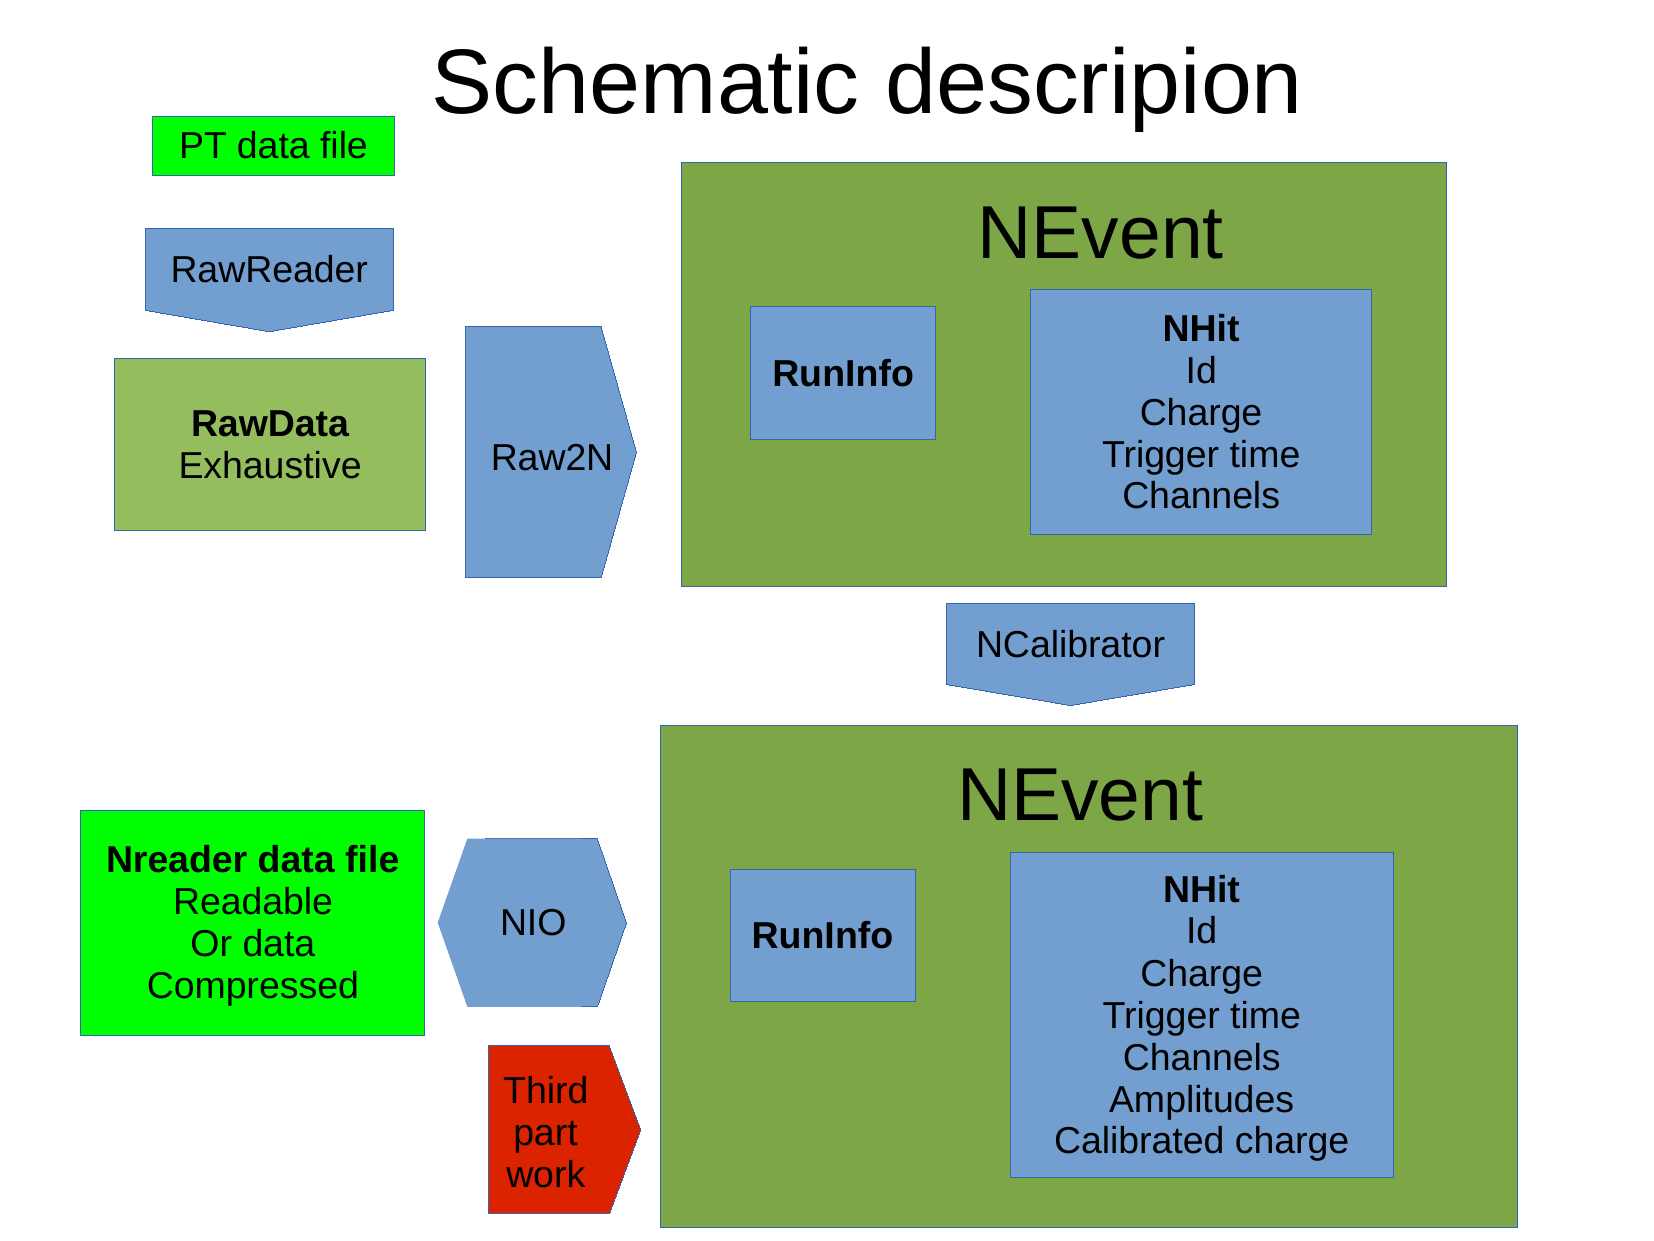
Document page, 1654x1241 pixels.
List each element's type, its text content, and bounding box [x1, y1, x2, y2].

text_box [681, 162, 1447, 587]
text_box Third part work [488, 1061, 641, 1203]
text_box [488, 1045, 616, 1061]
text_box NEvent [962, 183, 1239, 282]
text_box RawReader [145, 228, 394, 332]
text_box PT data file [152, 116, 395, 176]
text_box Nreader data file Readable Or data Compressed [80, 810, 425, 1036]
text_box NHit Id Charge Trigger time Channels Amplitudes Calibrated charge [1010, 852, 1394, 1178]
text_box NIO [485, 893, 582, 954]
title Schematic descripion [124, 0, 1613, 186]
text_box [488, 1203, 614, 1214]
text_box NCalibrator [946, 603, 1195, 706]
text_box RunInfo [730, 869, 916, 1002]
text_box RawData Exhaustive [114, 358, 426, 531]
text_box Raw2N [476, 429, 629, 487]
text_box RunInfo [750, 306, 936, 440]
text_box [660, 725, 1518, 1228]
text_box NEvent [942, 745, 1218, 845]
text_box [465, 326, 637, 578]
text_box NHit Id Charge Trigger time Channels [1030, 289, 1372, 535]
text_box [437, 838, 627, 1007]
